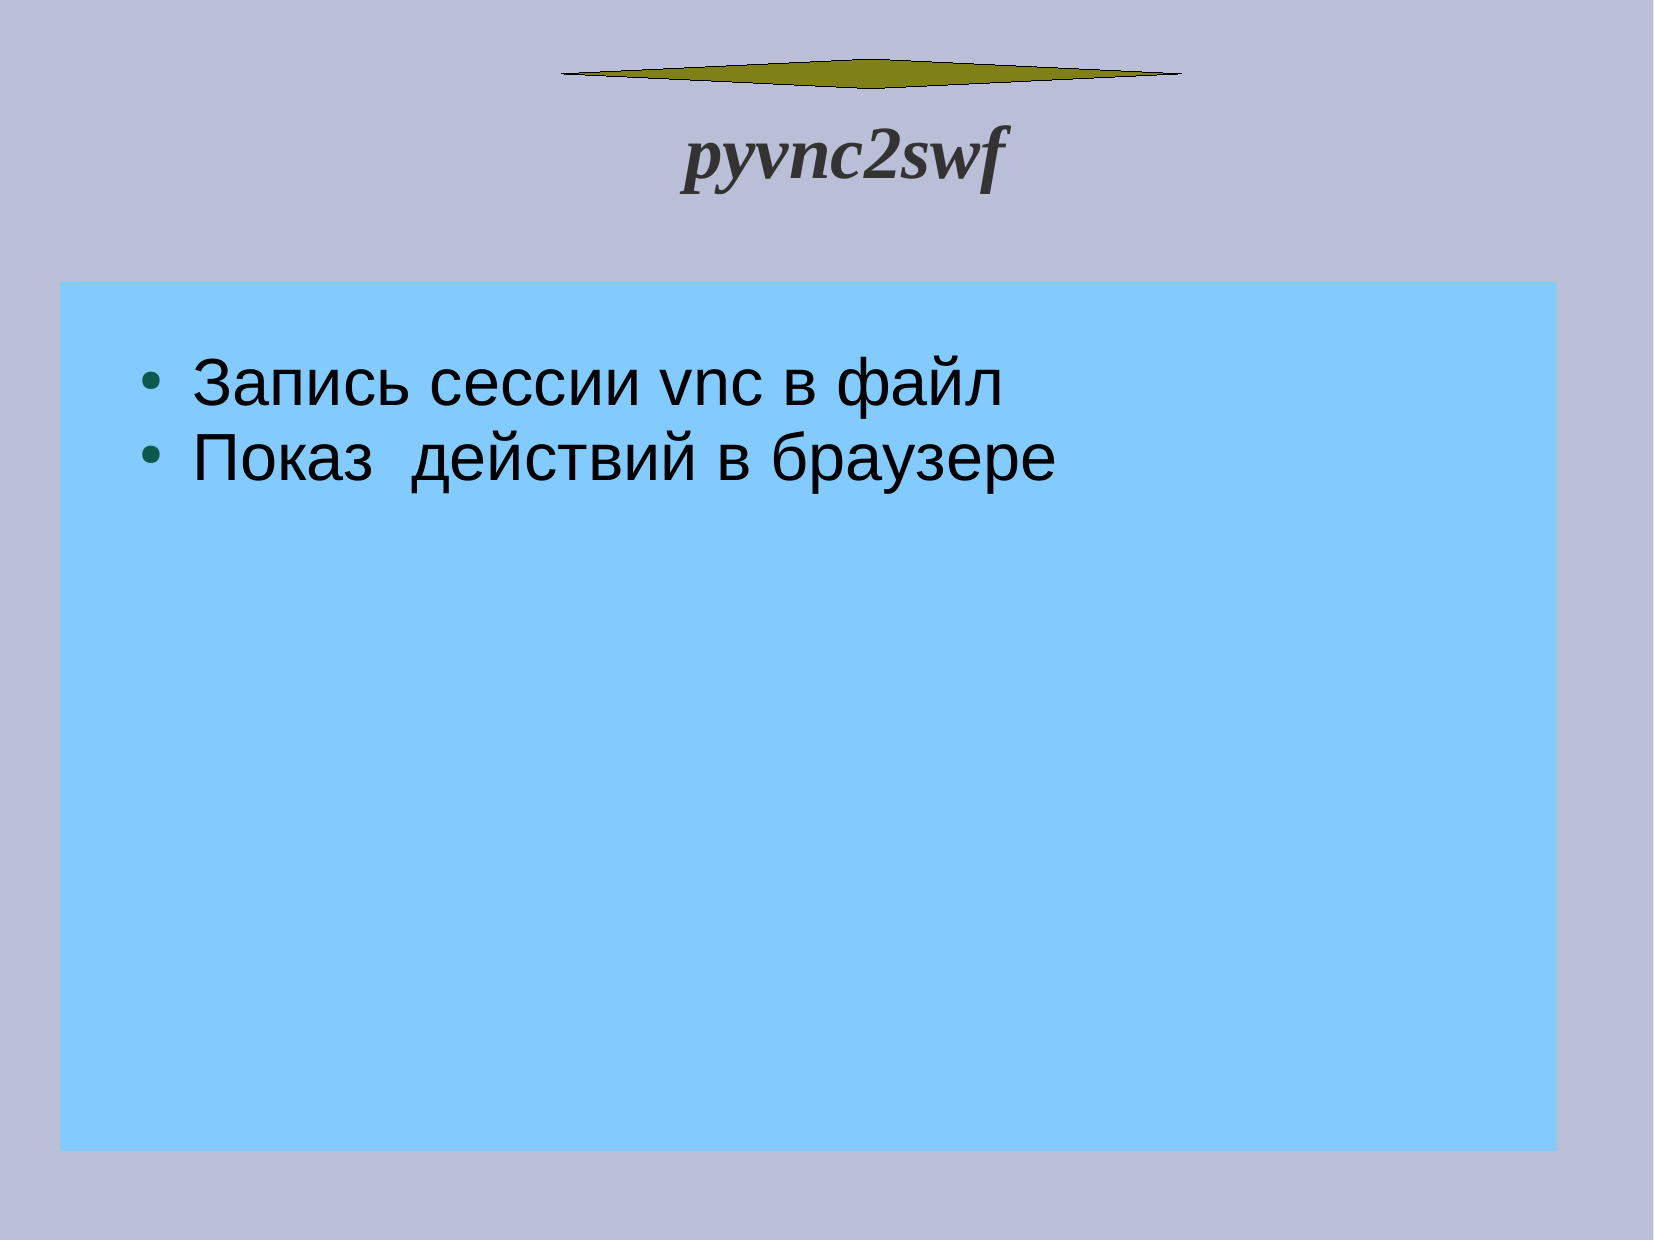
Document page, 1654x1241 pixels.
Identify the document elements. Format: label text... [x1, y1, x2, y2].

list Запись сессии vnc в файл Показ действий в браузере [121, 344, 1534, 1127]
title pyvnc2swf [82, 56, 1571, 250]
